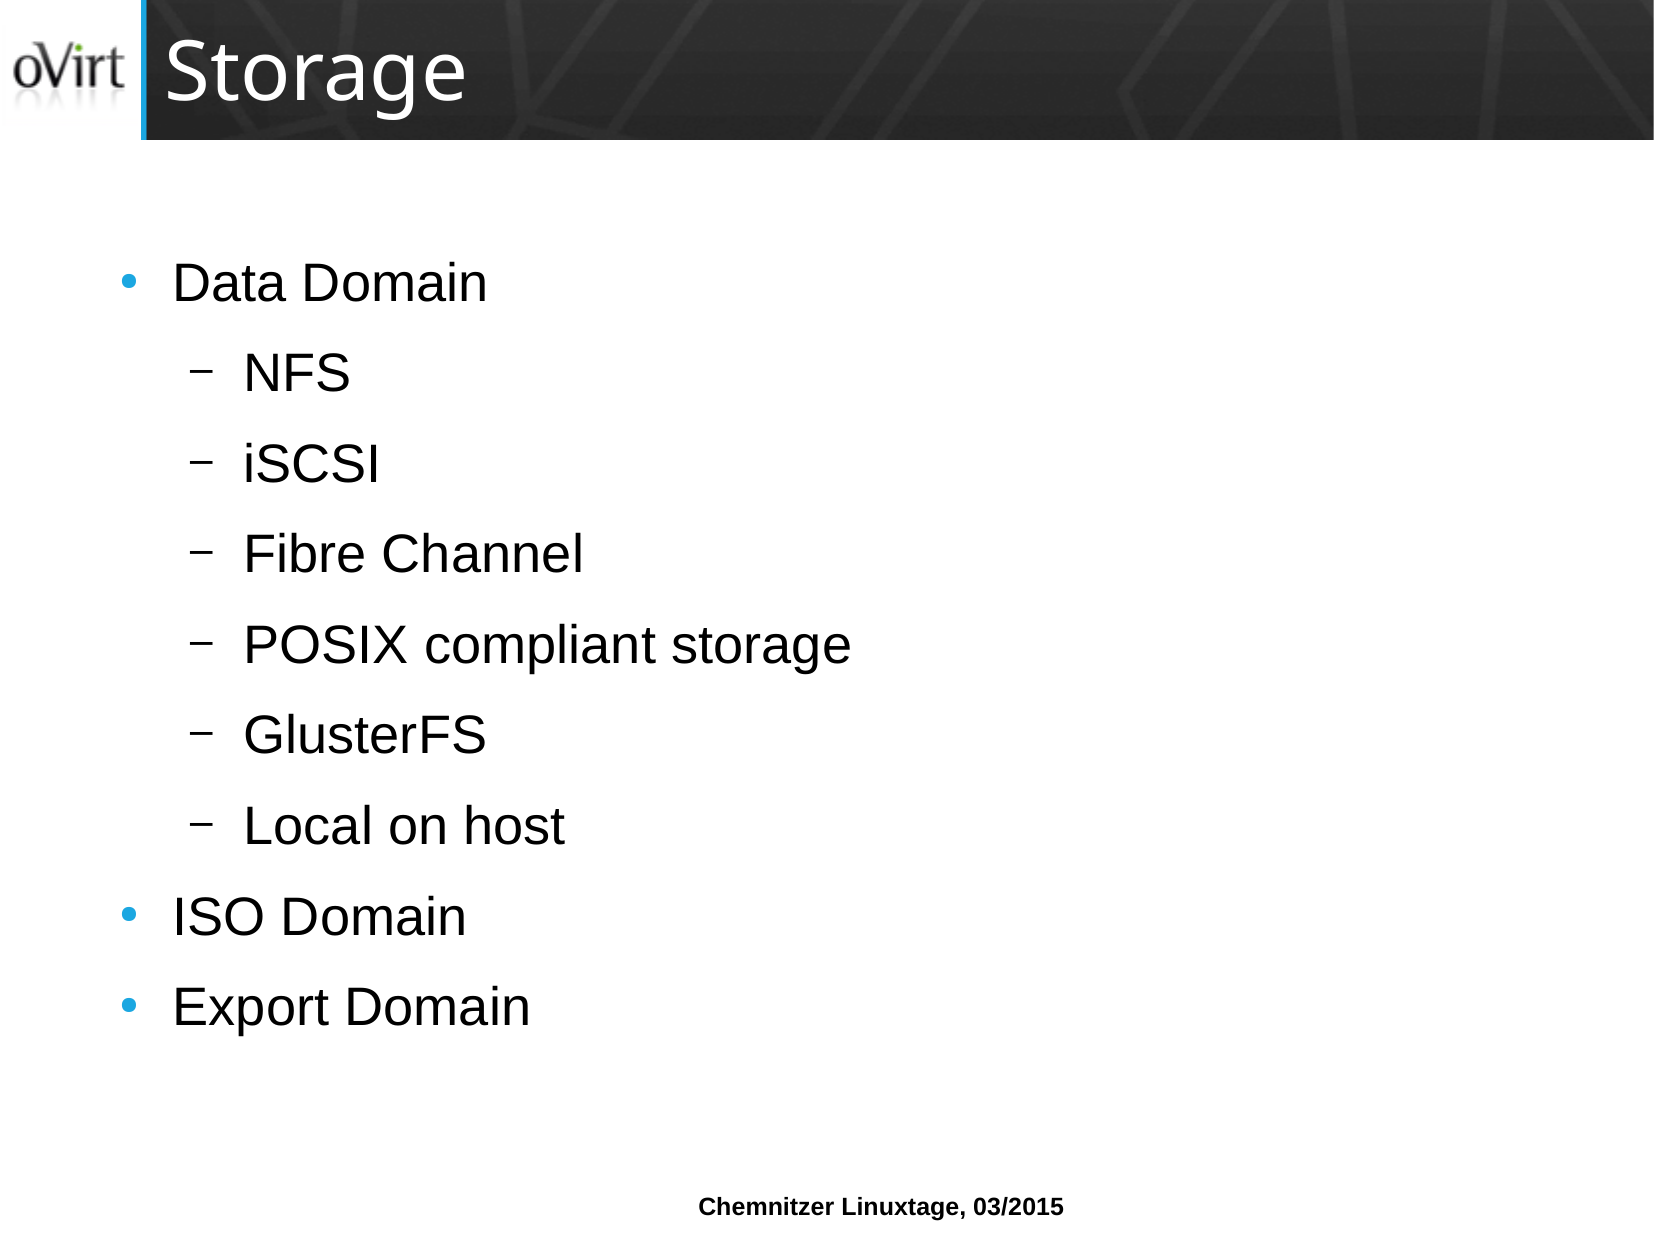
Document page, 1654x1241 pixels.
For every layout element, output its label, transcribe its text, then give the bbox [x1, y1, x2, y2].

title Storage [164, 18, 1653, 119]
picture [0, 0, 1654, 140]
text_box Data Domain NFS iSCSI Fibre Channel POSIX compliant storage GlusterFS Local on host ISO Domain Export Domain [86, 244, 1576, 1126]
